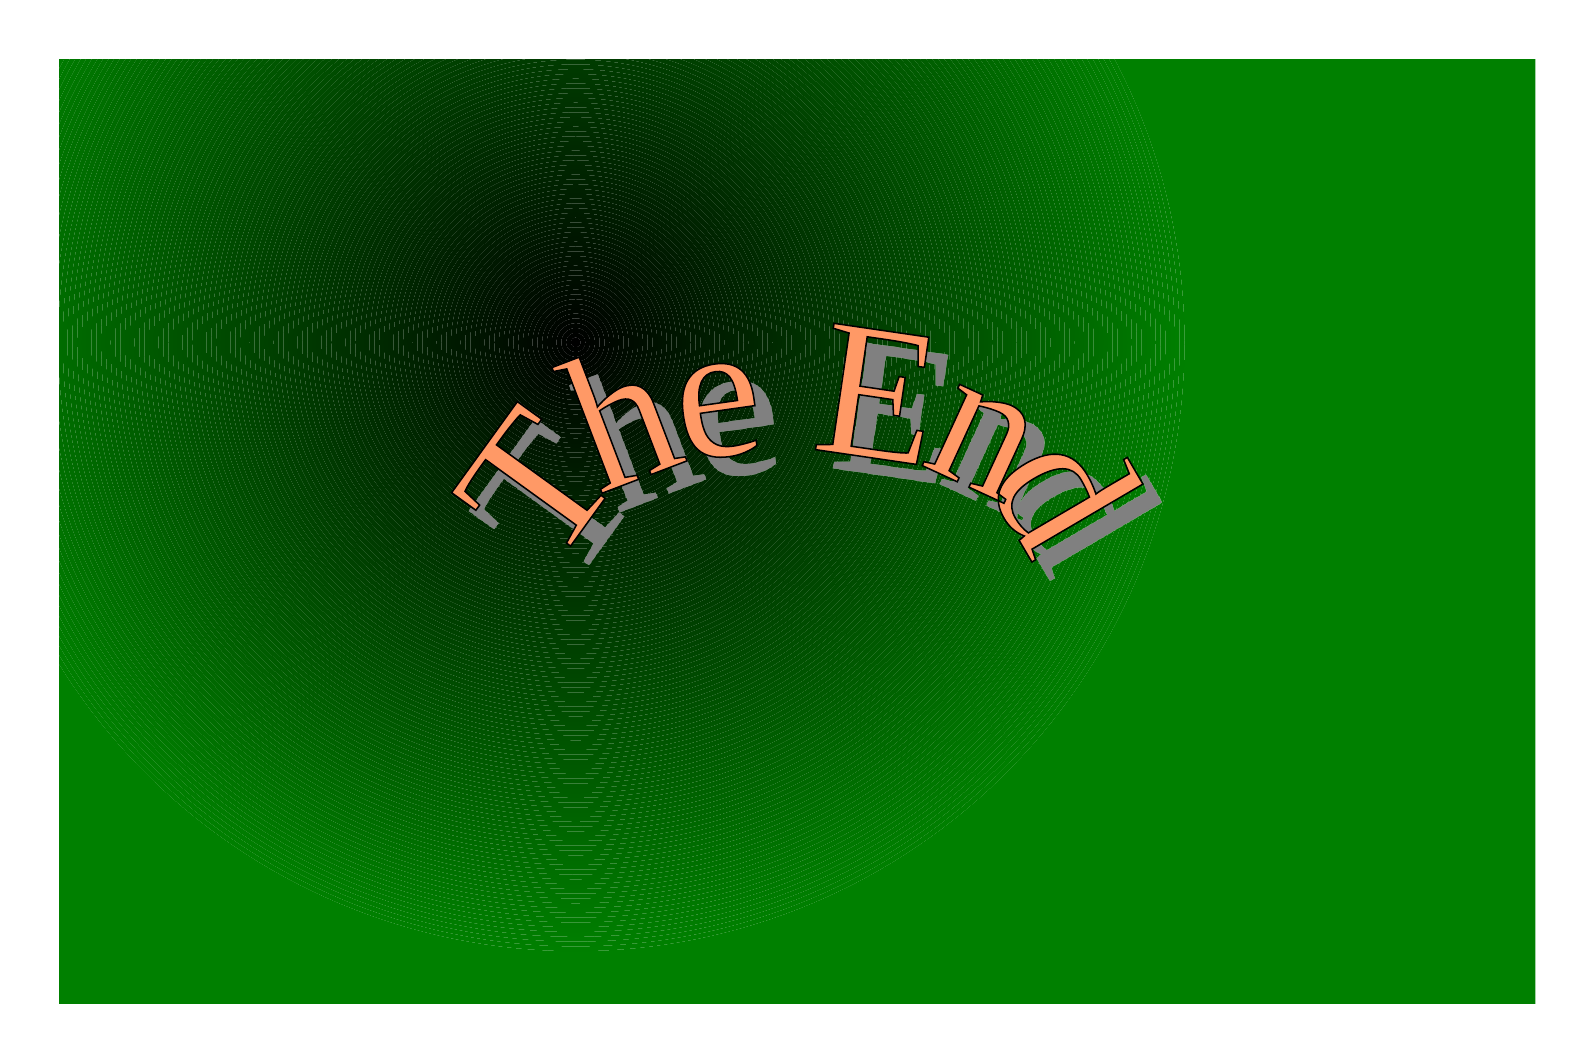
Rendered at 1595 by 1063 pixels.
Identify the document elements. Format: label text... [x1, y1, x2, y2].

text_box [601, 400, 657, 460]
text_box The End [451, 401, 606, 547]
text_box The End [922, 384, 1143, 563]
text_box The End [815, 323, 929, 465]
text_box The End [551, 357, 688, 494]
text_box [852, 354, 1270, 460]
text_box [324, 354, 879, 460]
text_box [955, 407, 1008, 460]
text_box The End [682, 363, 757, 458]
